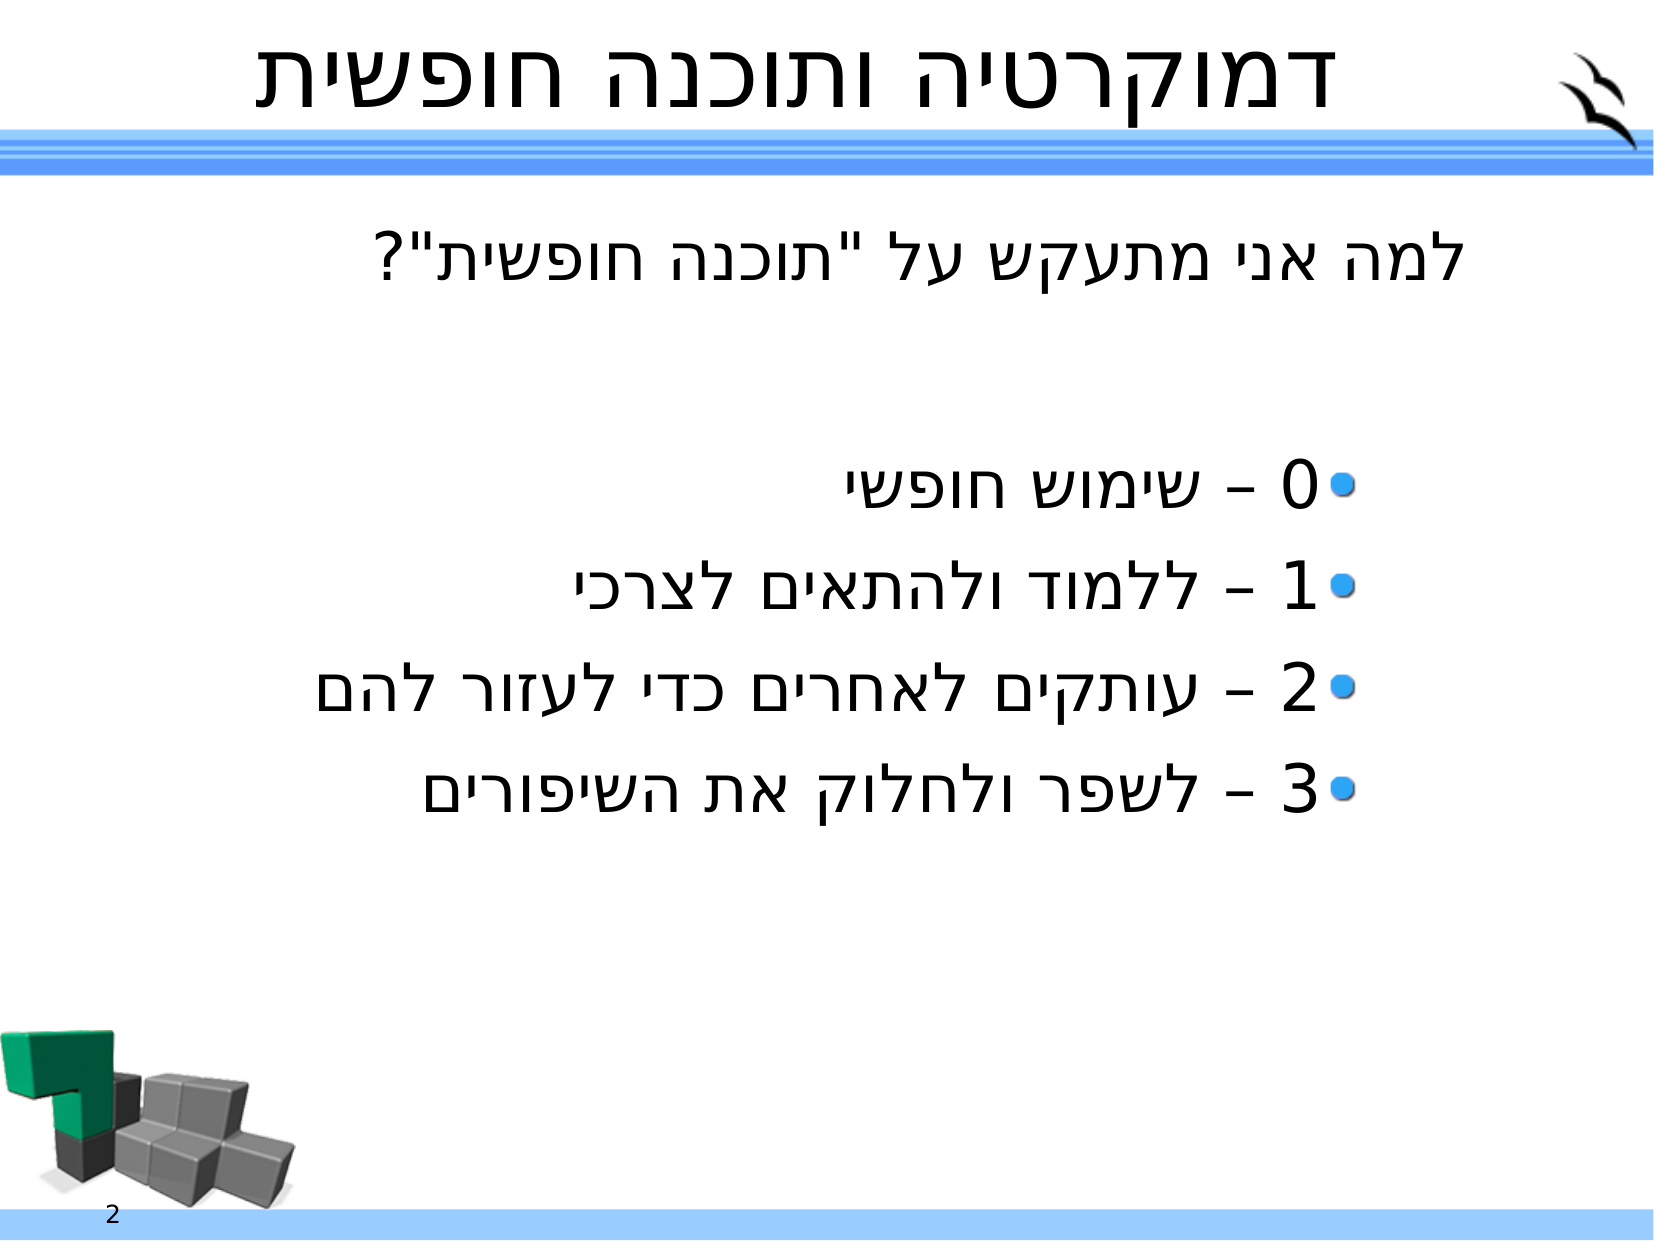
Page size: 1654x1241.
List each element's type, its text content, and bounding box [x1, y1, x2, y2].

list למה אני מתעקש על "תוכנה חופשית"? 0 – שימוש חופשי 1 – ללמוד ולהתאים לצרכי 2 – עותקים לאחרים כדי לעזור להם 3 – לשפר ולחלוק את השיפורים [75, 218, 1488, 1159]
picture [0, 47, 1654, 180]
title דמוקרטיה ותוכנה חופשית [92, 19, 1505, 126]
picture [0, 1030, 296, 1211]
